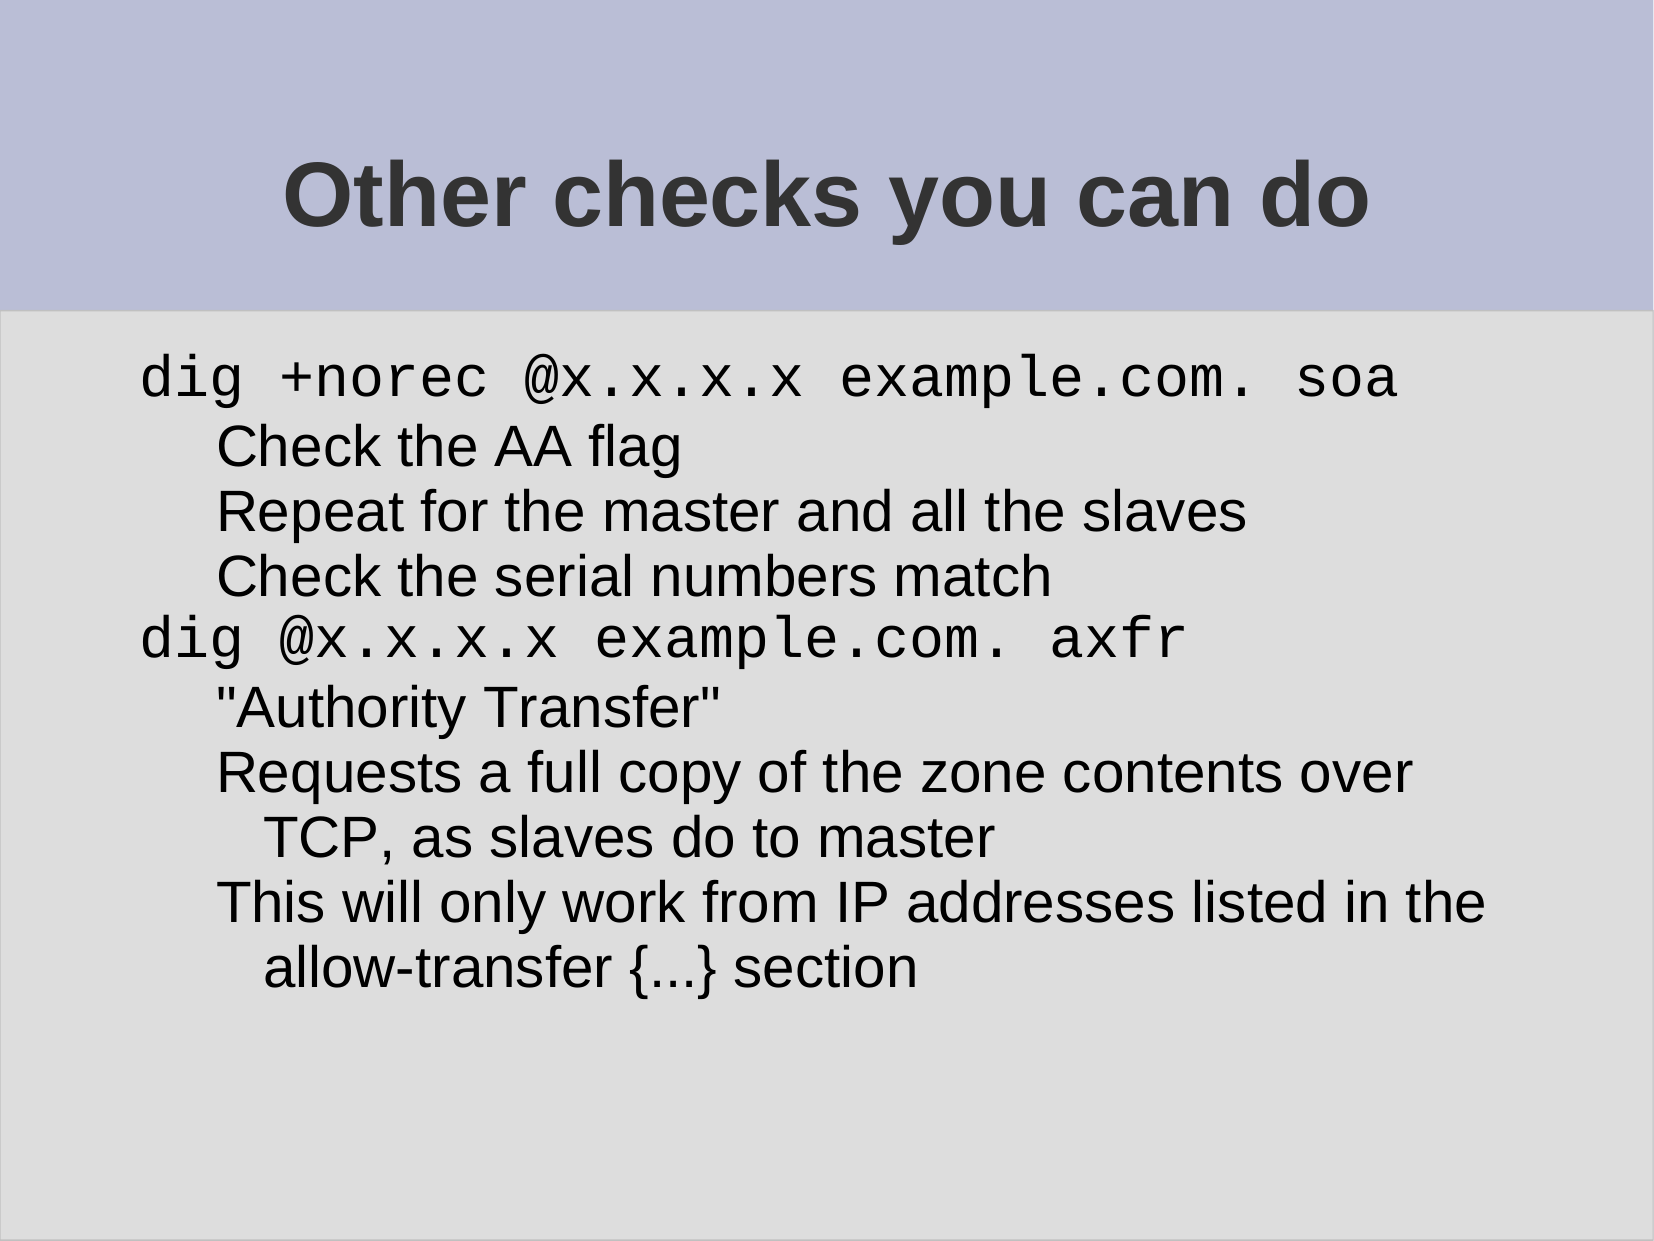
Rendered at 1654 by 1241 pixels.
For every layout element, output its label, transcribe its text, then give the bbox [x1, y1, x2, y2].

list dig +norec @x.x.x.x example.com. soa Check the AA flag Repeat for the master and all the slaves Check the serial numbers match dig @x.x.x.x example.com. axfr "Authority Transfer" Requests a full copy of the zone contents over TCP, as slaves do to master This will only work from IP addresses listed in the allow-transfer {...} section [121, 344, 1534, 1127]
title Other checks you can do [121, 91, 1534, 299]
